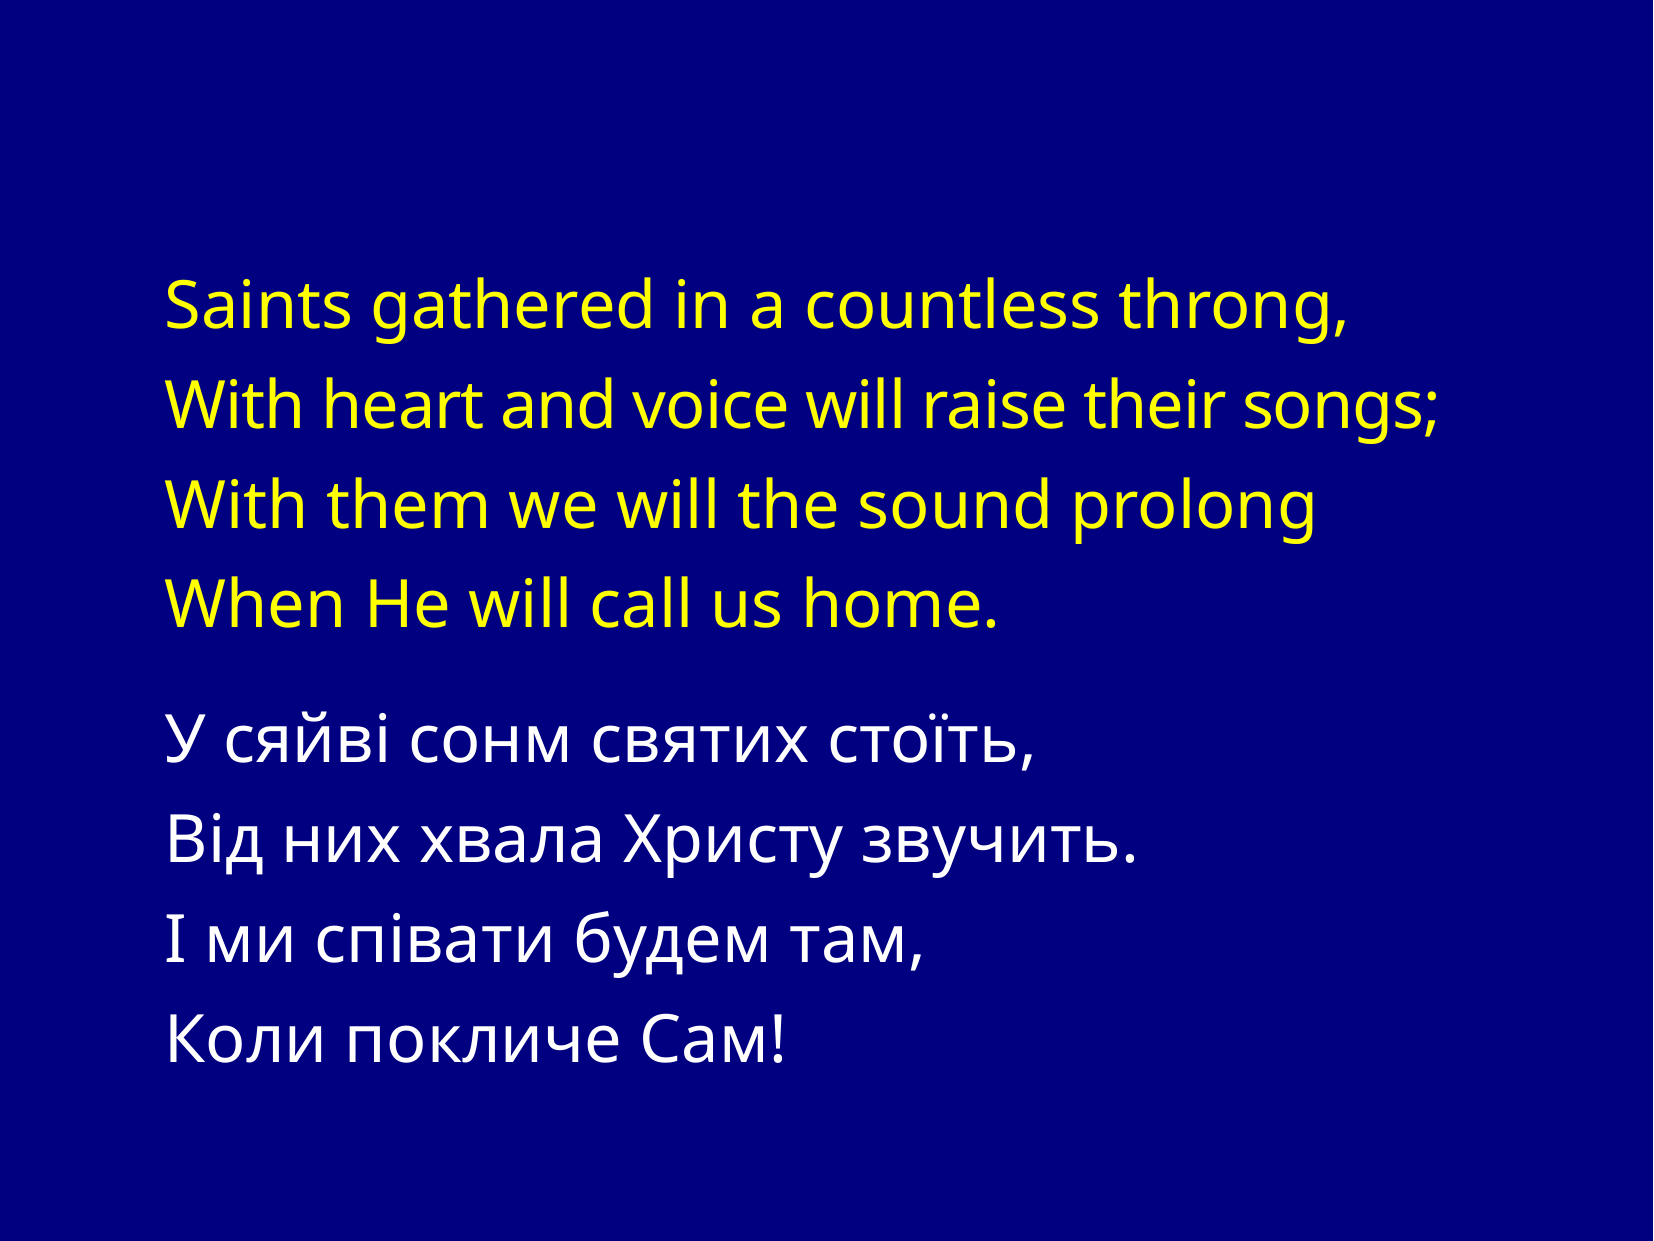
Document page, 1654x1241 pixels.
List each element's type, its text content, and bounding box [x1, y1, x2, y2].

text_box Saints gathered in a countless throng, With heart and voice will raise their songs; With them we will the sound prolong When He will call us home. [37, 150, 1653, 638]
text_box У сяйві сонм святих стоїть, Від них хвала Христу звучить. І ми співати будем там, Коли покличе Сам! [37, 675, 1576, 1163]
